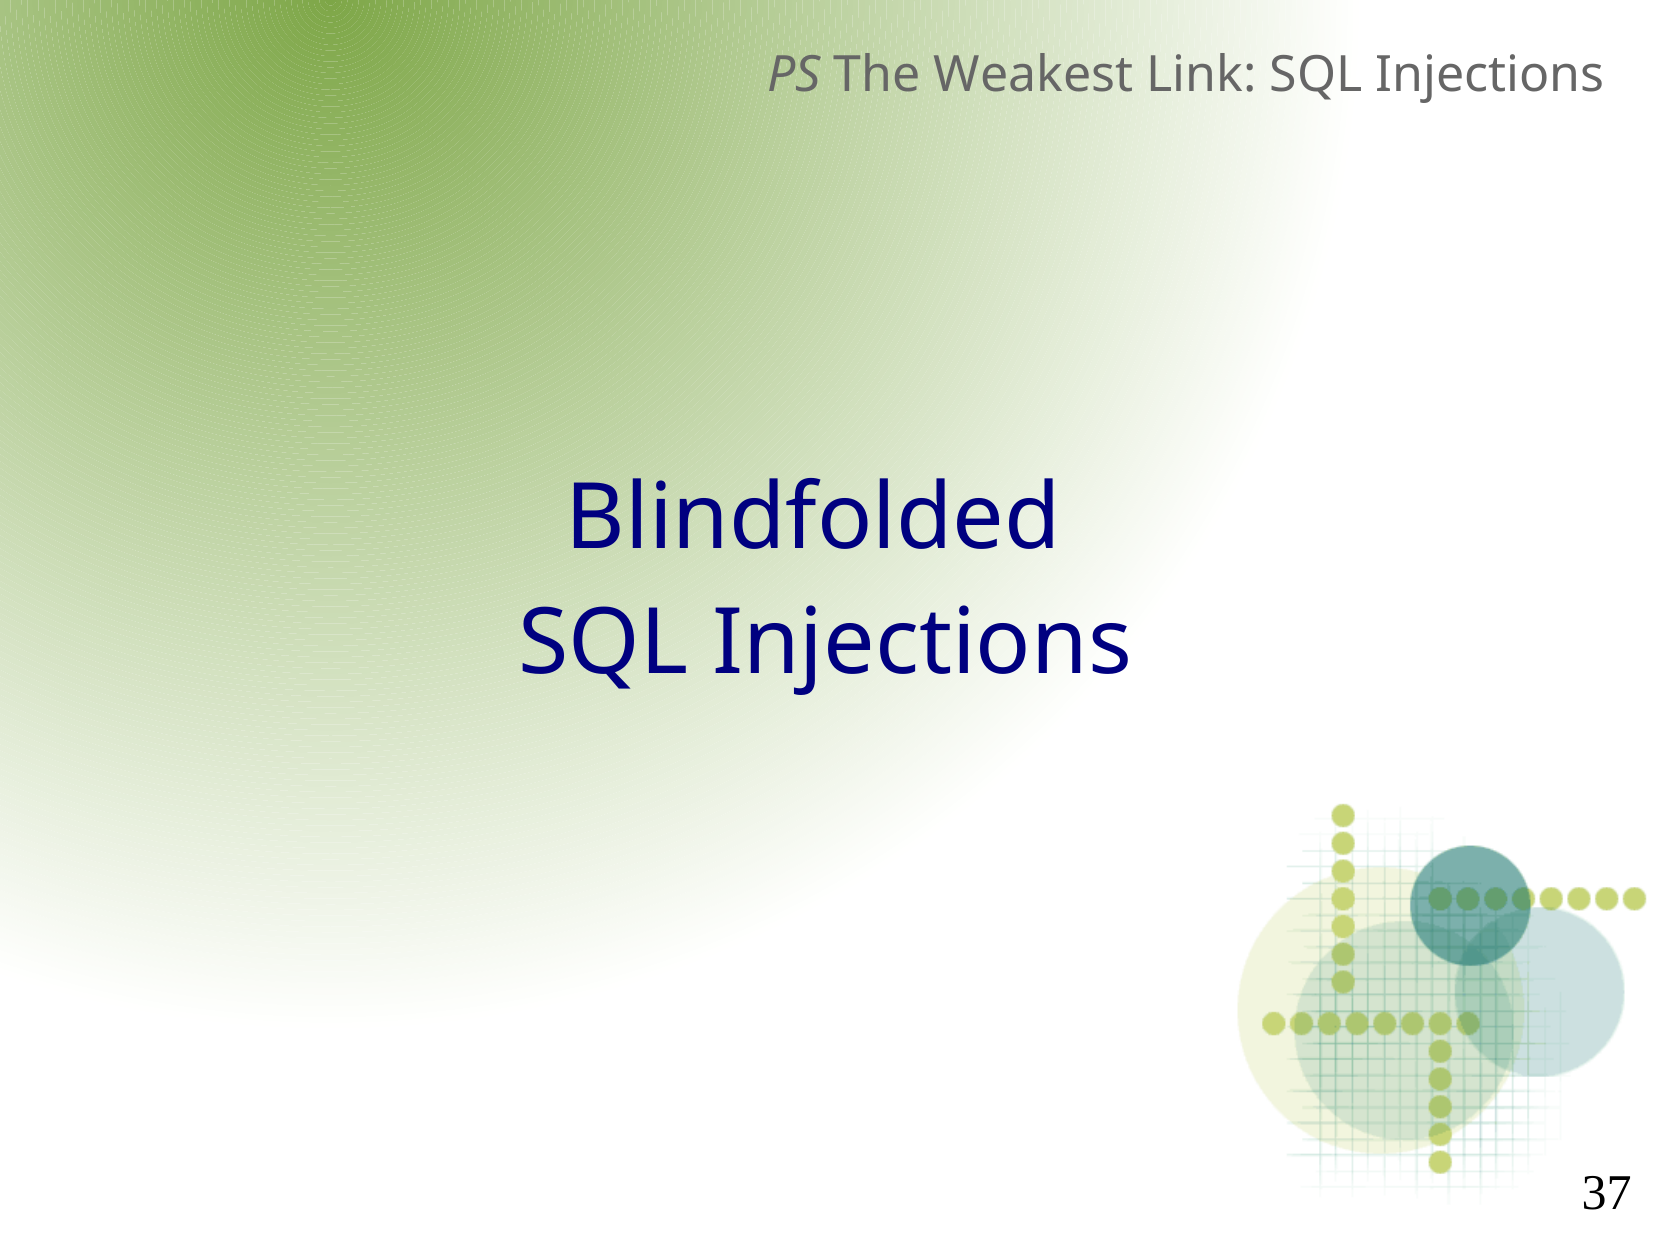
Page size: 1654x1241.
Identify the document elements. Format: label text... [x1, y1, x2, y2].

title Blindfolded SQL Injections [119, 464, 1532, 687]
picture [1224, 792, 1654, 1211]
